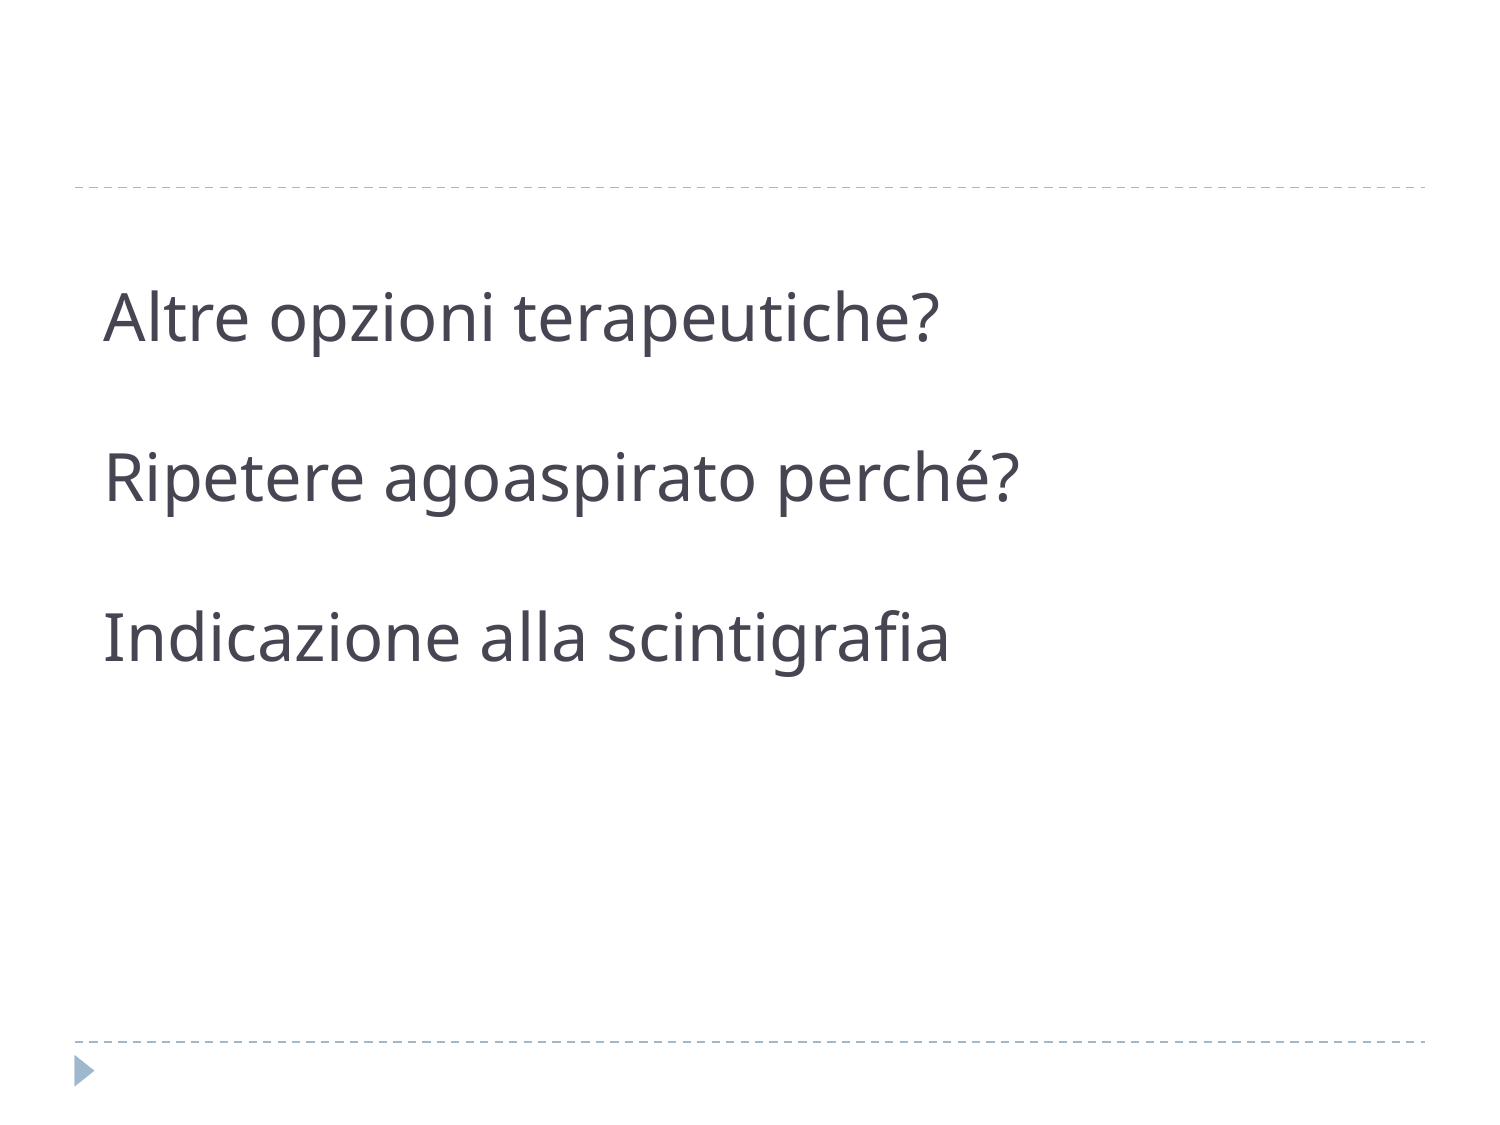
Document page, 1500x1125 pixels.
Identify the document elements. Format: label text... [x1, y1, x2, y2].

title Altre opzioni terapeutiche? Ripetere agoaspirato perché? Indicazione alla scintigrafia [88, 267, 1439, 784]
